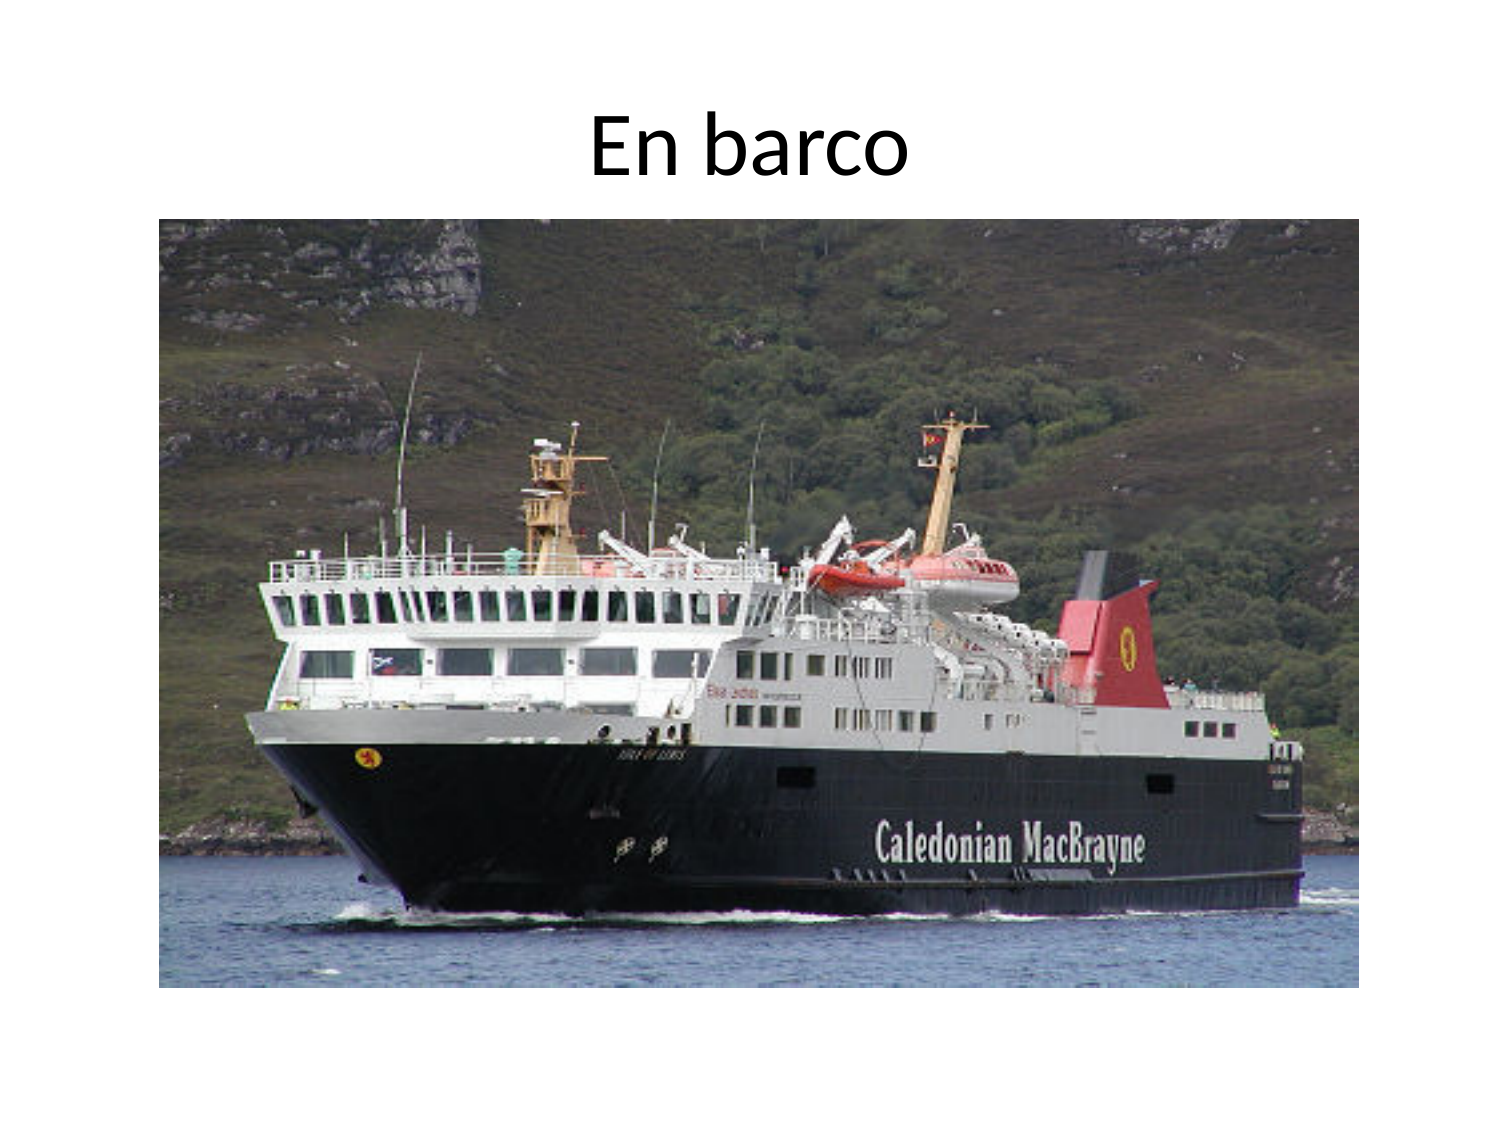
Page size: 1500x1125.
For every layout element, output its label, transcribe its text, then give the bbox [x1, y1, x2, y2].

title En barco [75, 45, 1425, 233]
picture [159, 219, 1359, 988]
